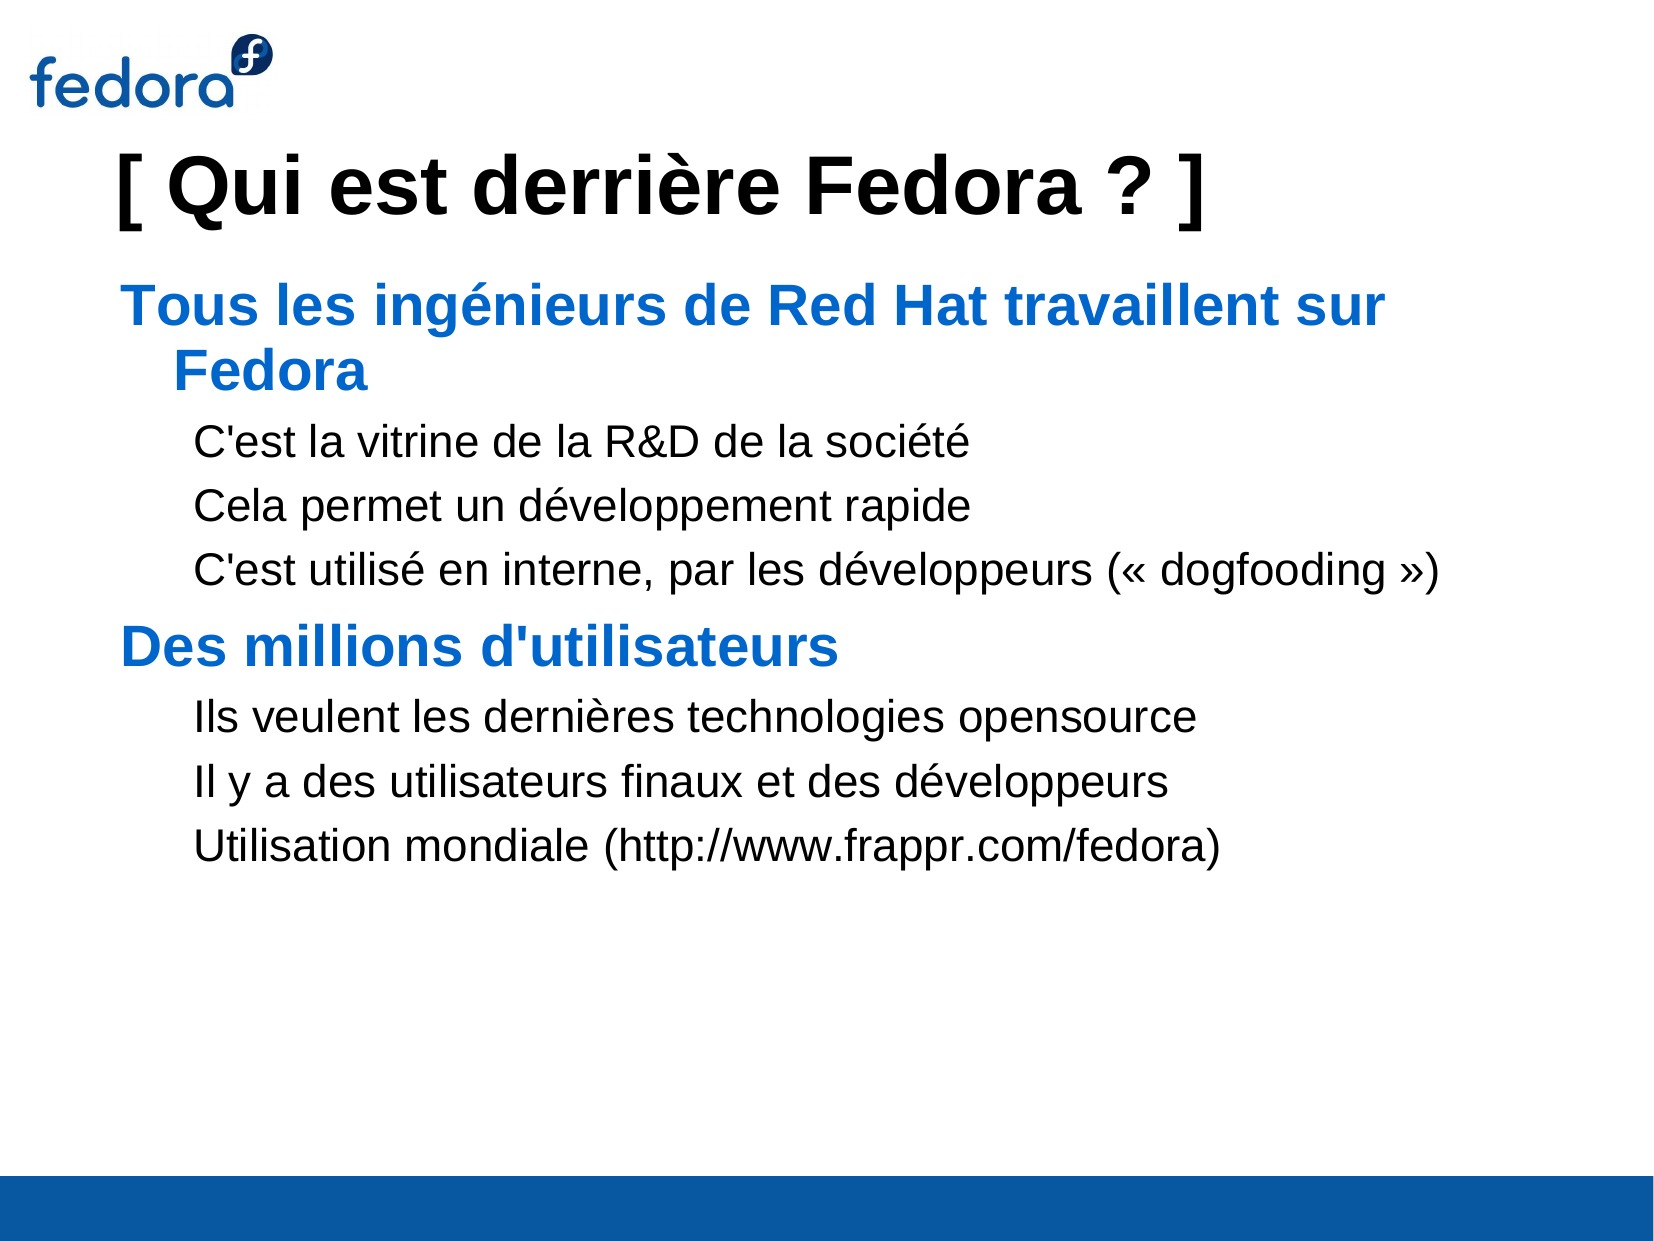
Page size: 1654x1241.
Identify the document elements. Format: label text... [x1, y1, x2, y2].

list Tous les ingénieurs de Red Hat travaillent sur Fedora C'est la vitrine de la R&D de la société Cela permet un développement rapide C'est utilisé en interne, par les développeurs (« dogfooding ») Des millions d'utilisateurs Ils veulent les dernières technologies opensource Il y a des utilisateurs finaux et des développeurs Utilisation mondiale (http://www.frappr.com/fedora) [118, 272, 1523, 1092]
picture [0, 1176, 1654, 1241]
picture [22, 27, 277, 115]
title [ Qui est derrière Fedora ? ] [115, 81, 1521, 290]
